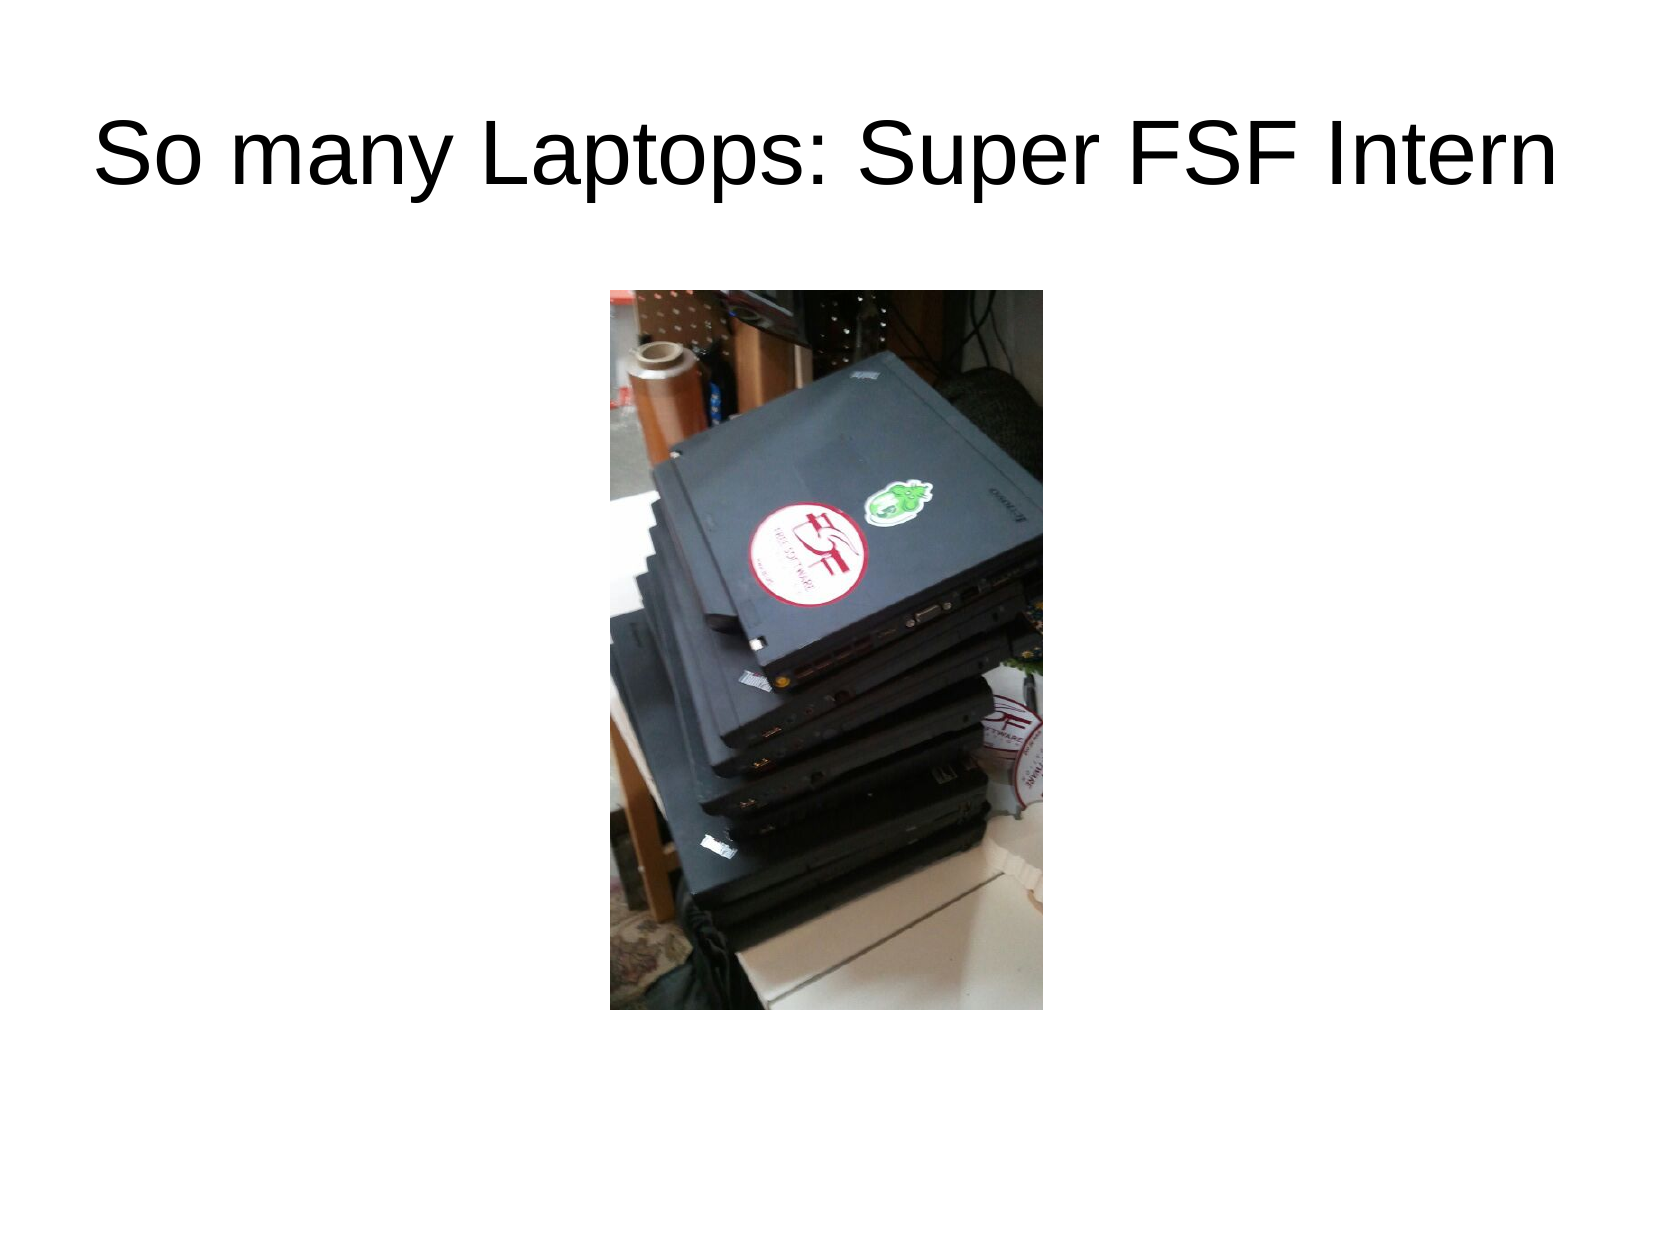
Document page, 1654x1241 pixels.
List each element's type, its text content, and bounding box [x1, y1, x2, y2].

picture [610, 290, 1043, 1010]
title So many Laptops: Super FSF Intern [82, 49, 1571, 257]
